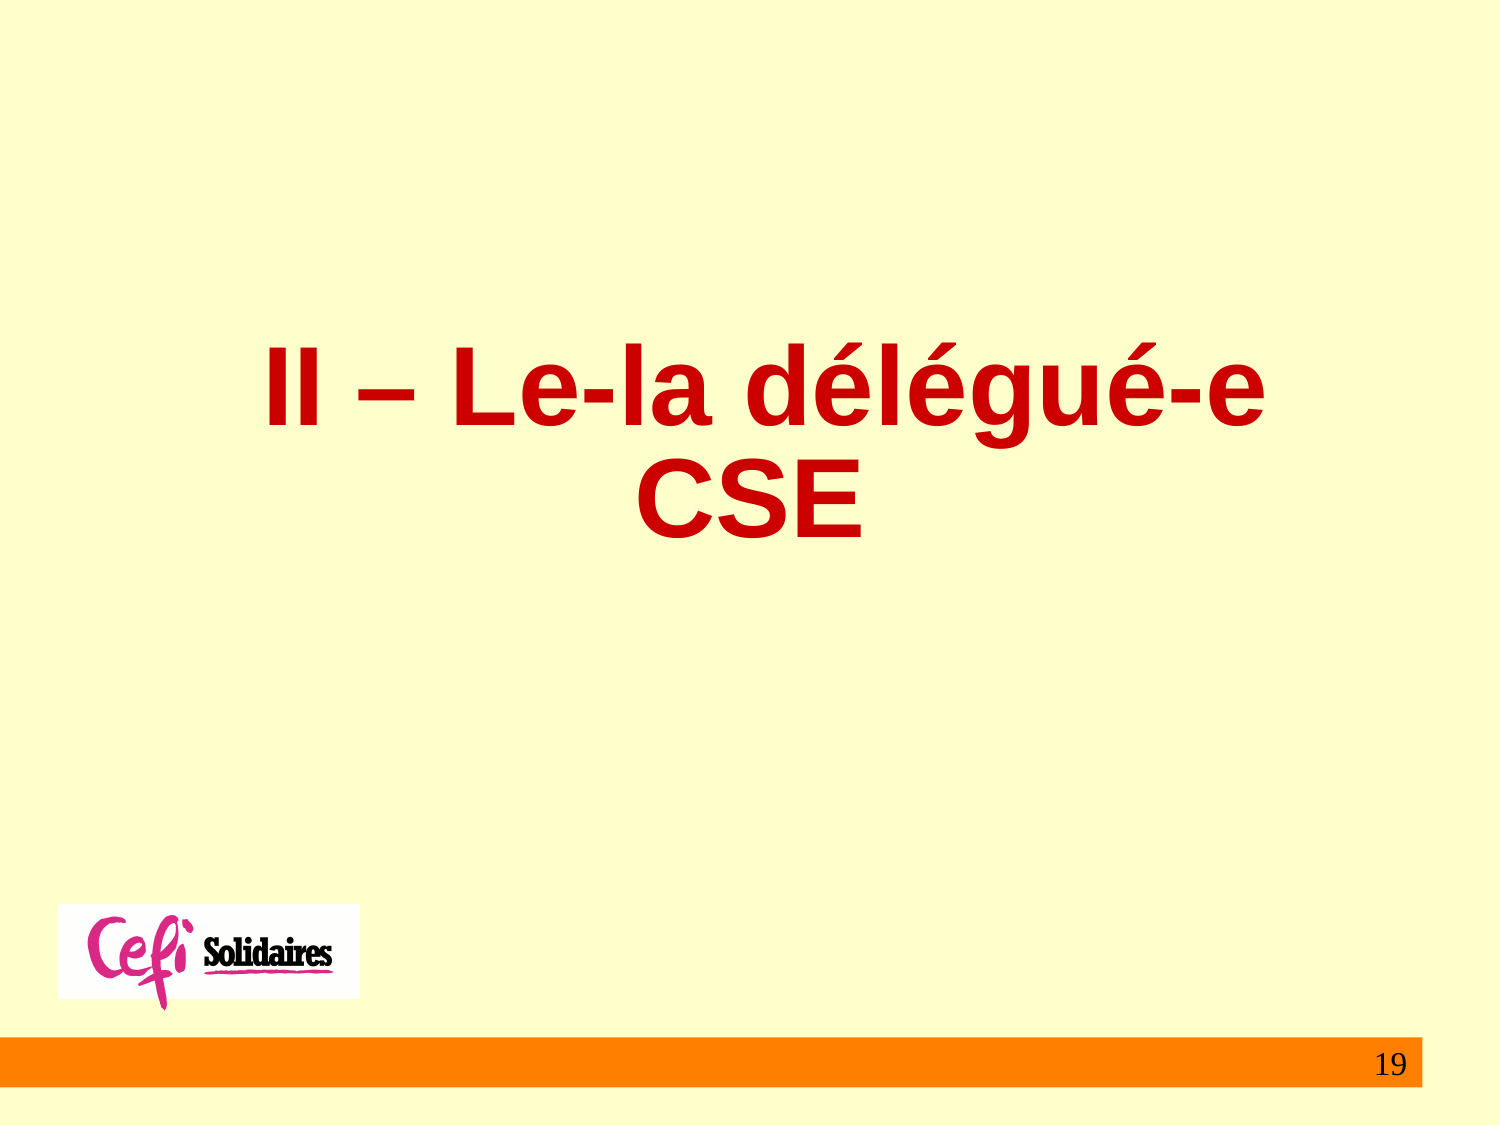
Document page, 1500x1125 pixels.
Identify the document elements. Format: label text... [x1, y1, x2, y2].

title II – Le-la délégué-e CSE [74, 0, 1425, 1011]
picture [58, 904, 360, 1011]
text_box <numéro> [0, 1037, 1423, 1088]
